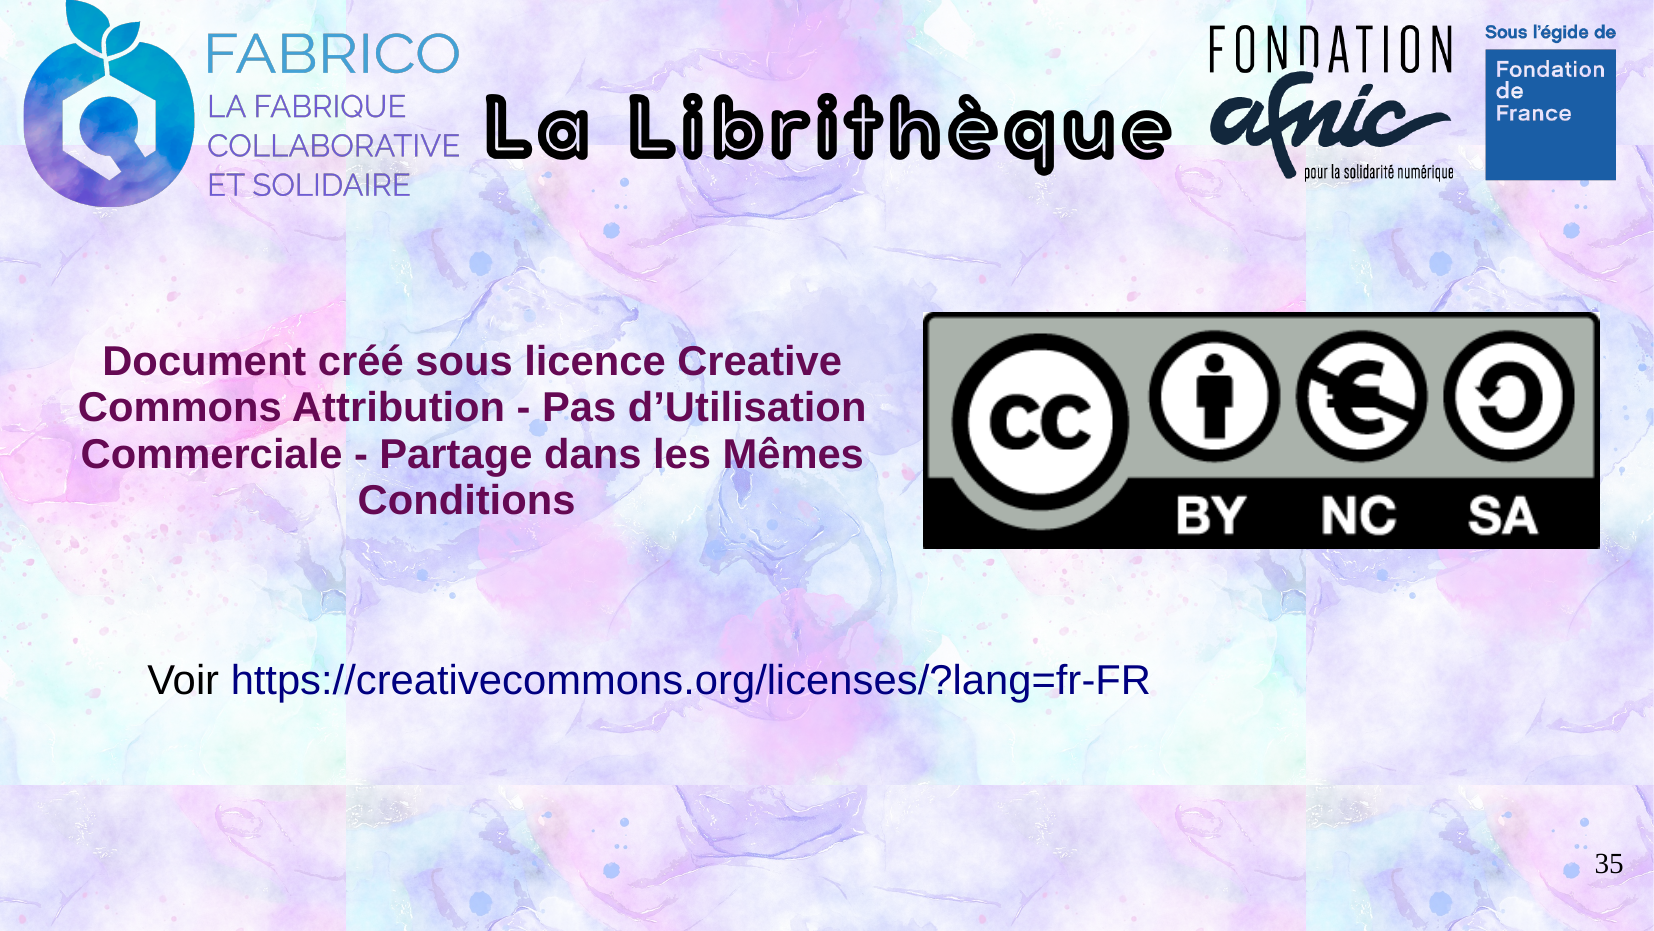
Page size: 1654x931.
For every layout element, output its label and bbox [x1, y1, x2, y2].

picture [23, 0, 1653, 549]
